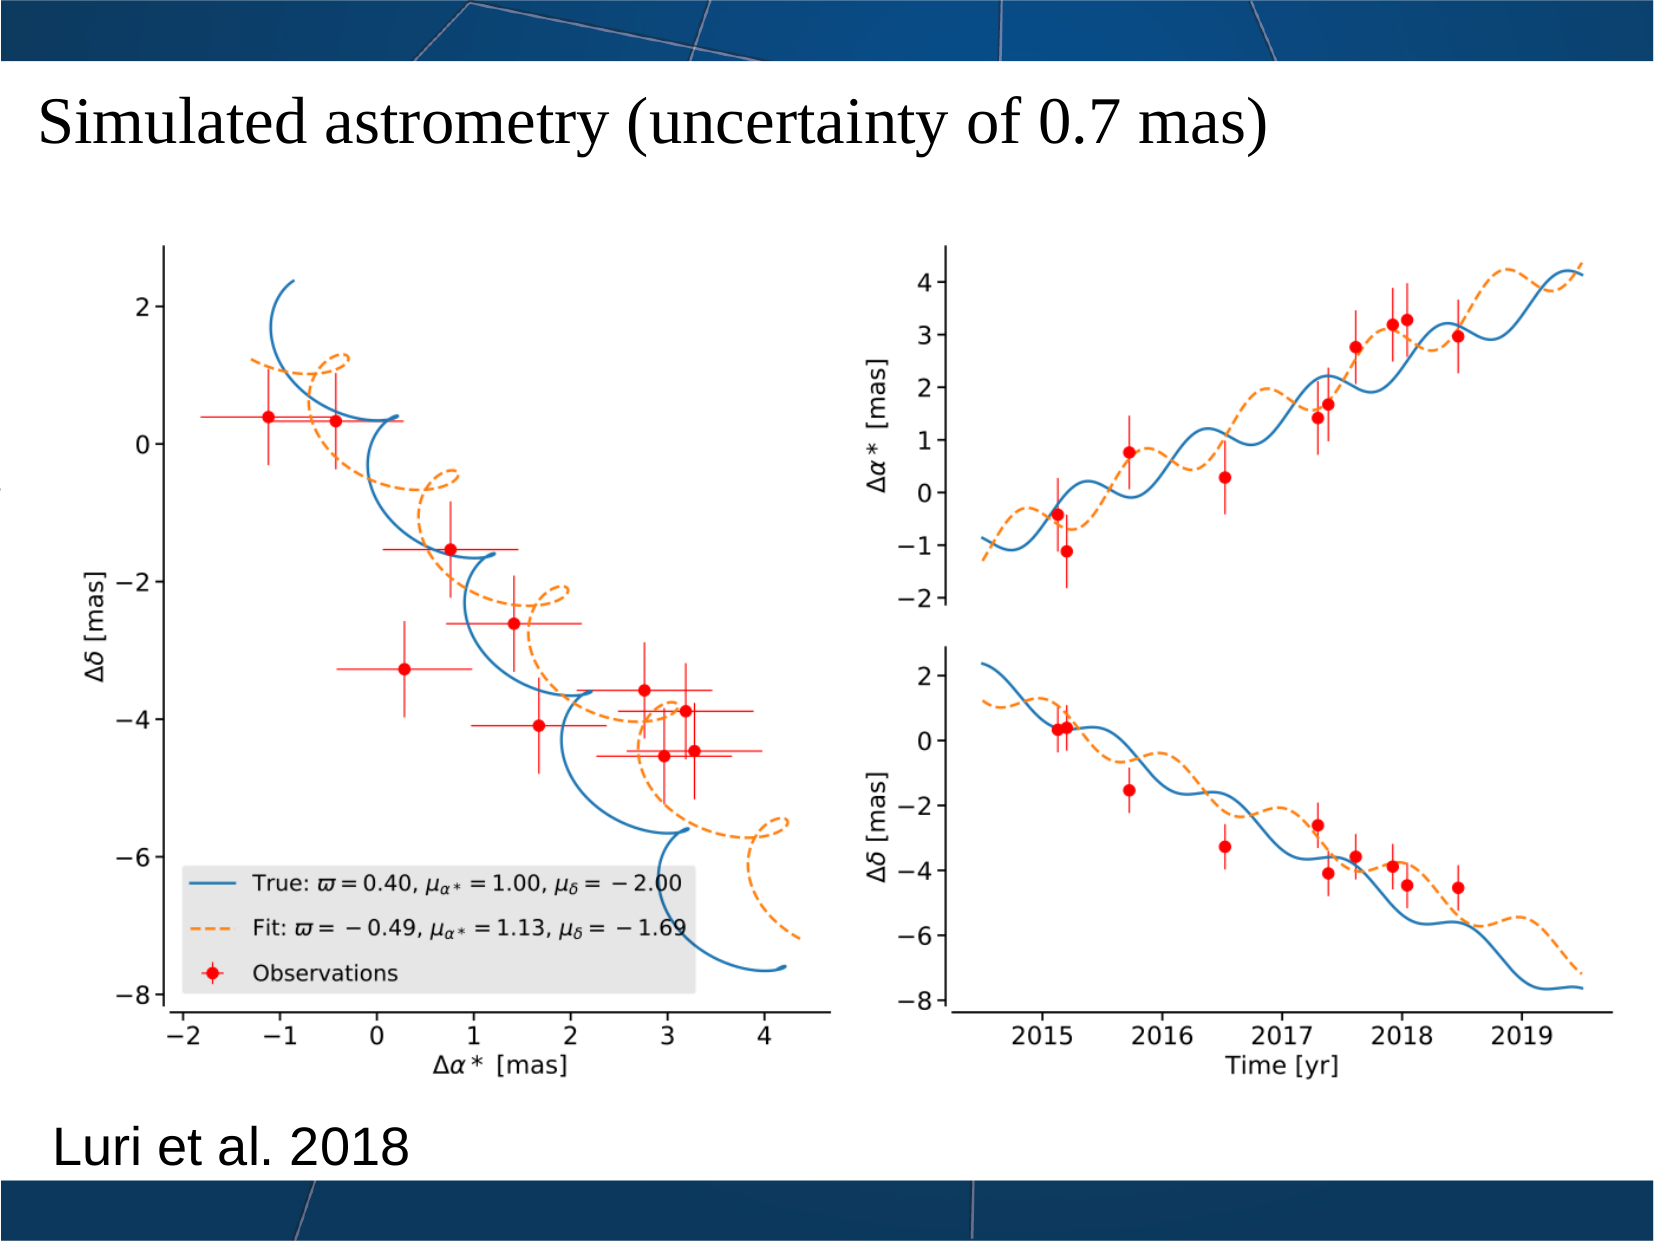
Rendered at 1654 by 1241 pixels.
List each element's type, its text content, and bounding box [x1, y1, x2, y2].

title Simulated astrometry (uncertainty of 0.7 mas) [37, 17, 1526, 226]
picture [0, 0, 1654, 1241]
text_box Luri et al. 2018 [37, 1109, 526, 1241]
